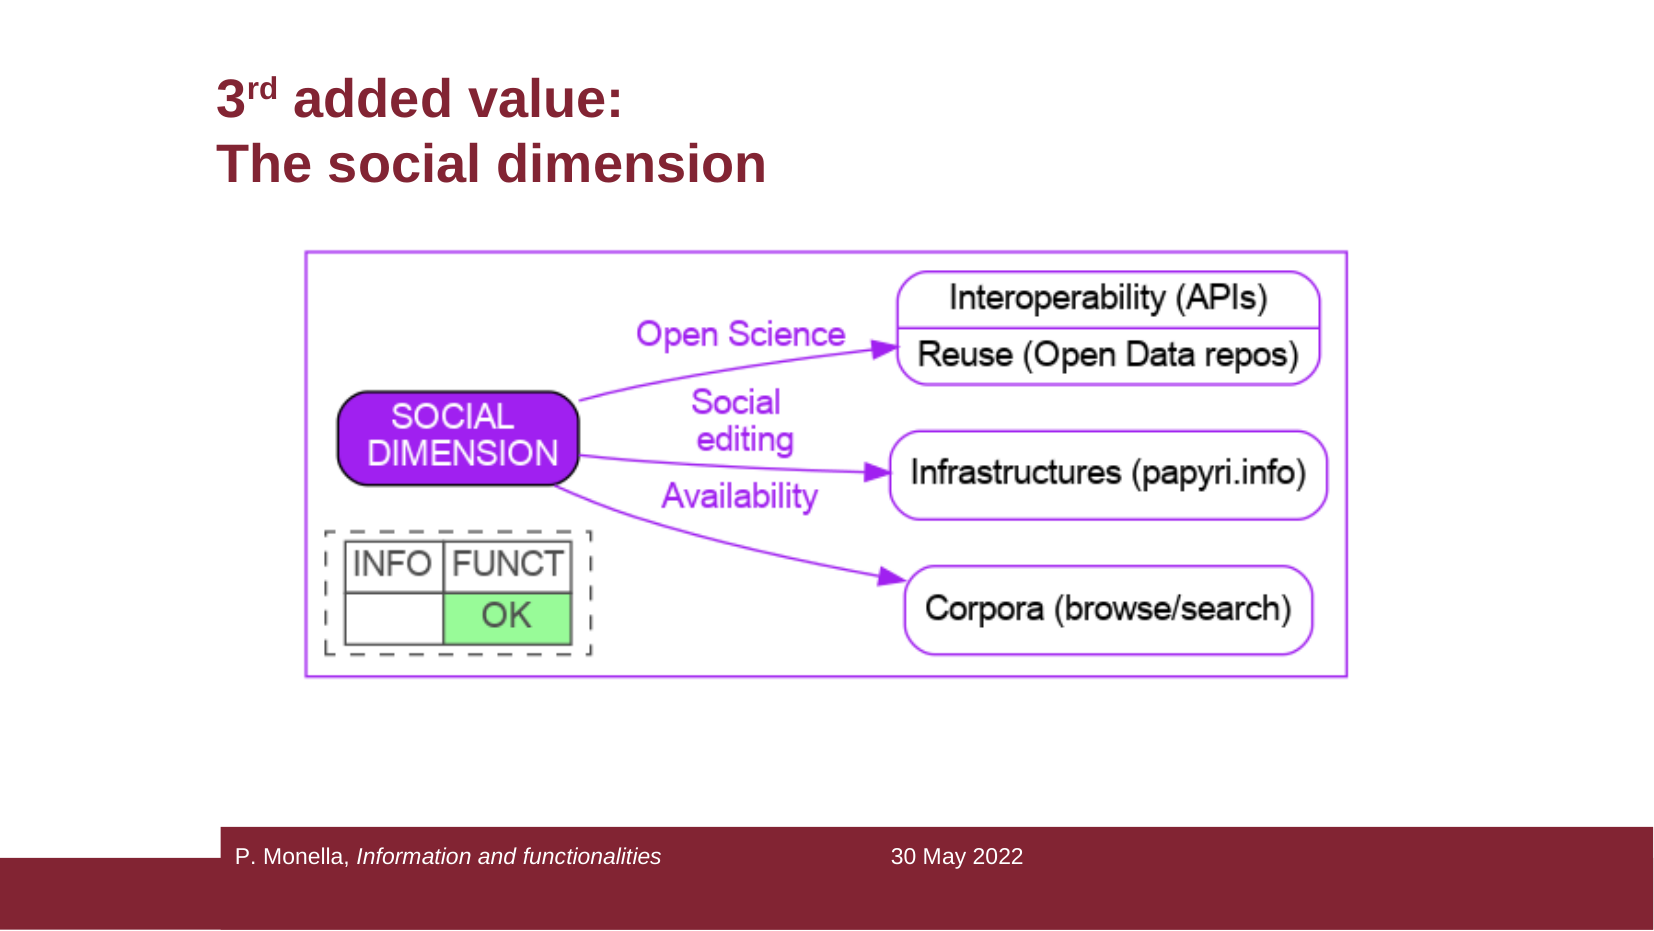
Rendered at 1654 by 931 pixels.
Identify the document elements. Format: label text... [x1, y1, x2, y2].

title 3rd added value: The social dimension [201, 55, 1569, 201]
picture [277, 223, 1376, 708]
